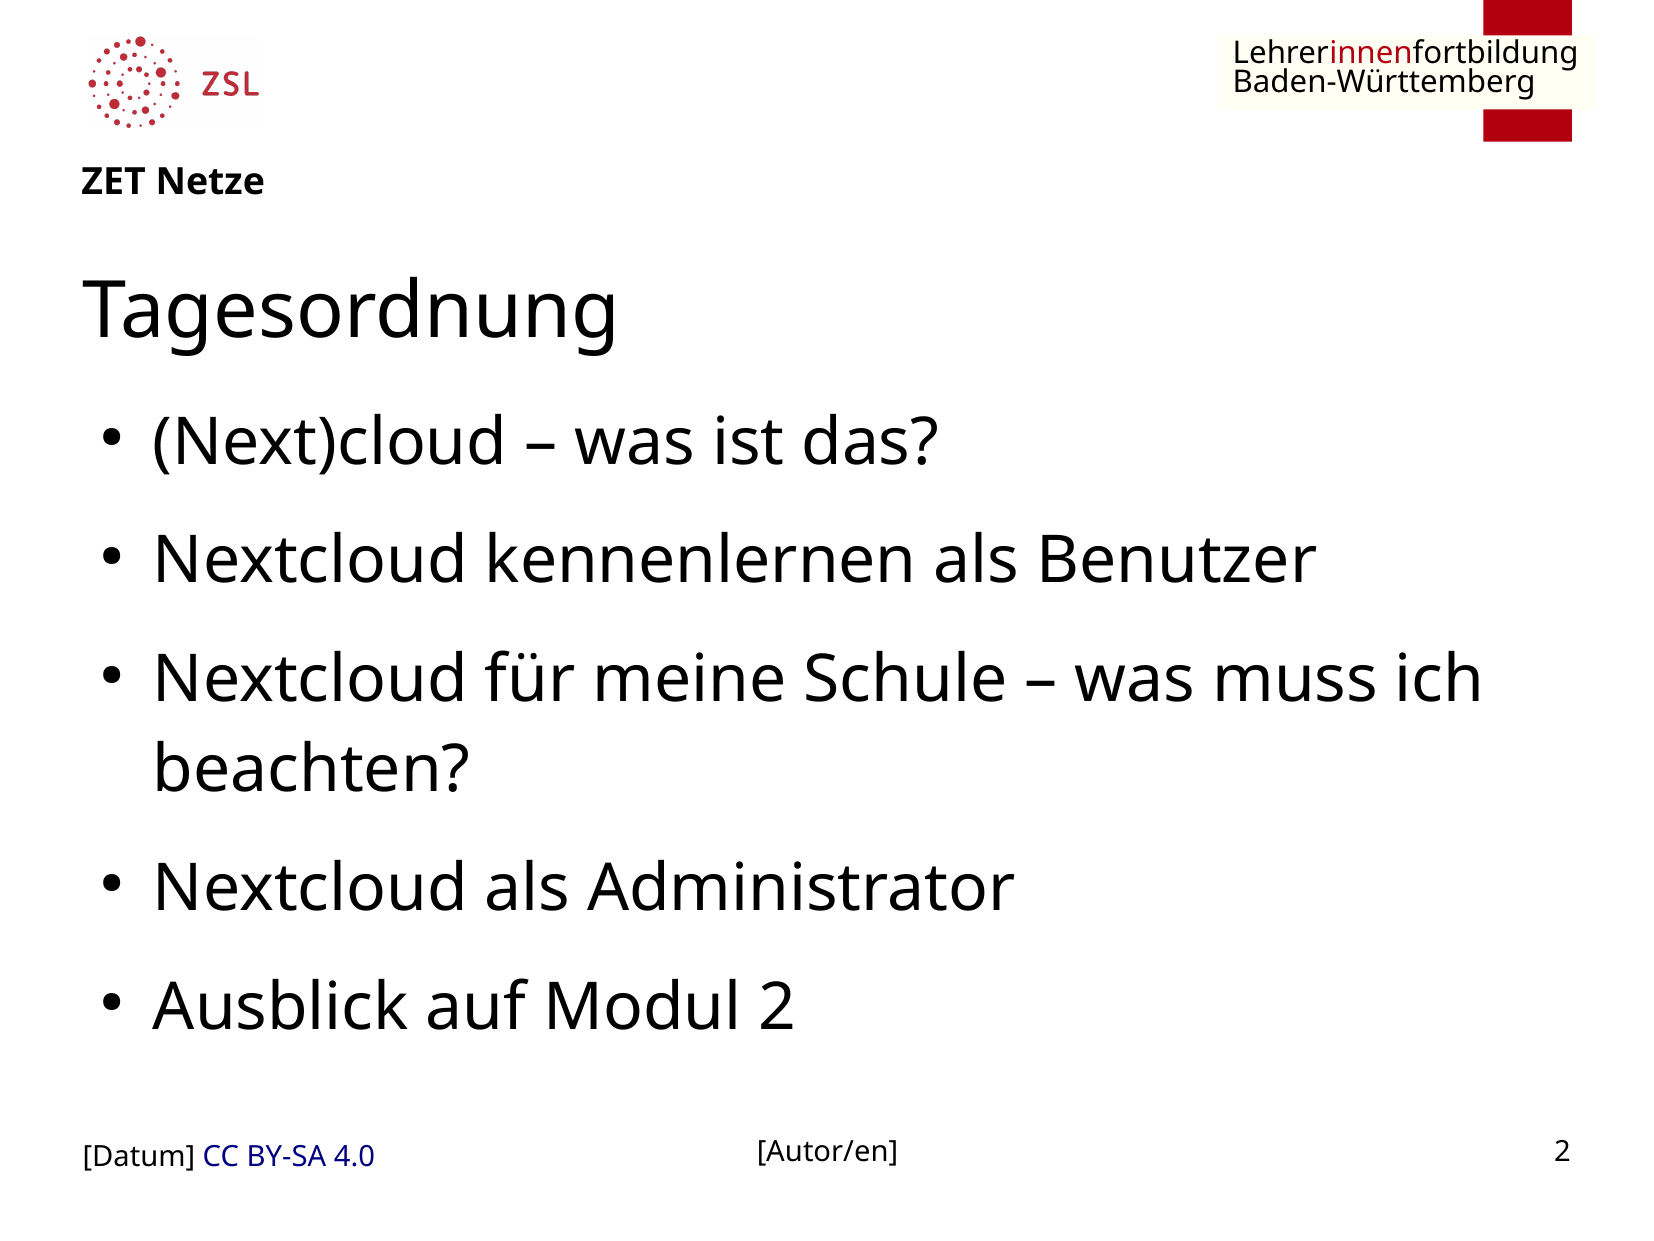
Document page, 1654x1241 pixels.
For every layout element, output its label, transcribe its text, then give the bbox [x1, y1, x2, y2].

picture [87, 35, 260, 129]
list (Next)cloud – was ist das? Nextcloud kennenlernen als Benutzer Nextcloud für meine Schule – was muss ich beachten? Nextcloud als Administrator Ausblick auf Modul 2 [82, 393, 1571, 1051]
title Tagesordnung [82, 255, 1571, 359]
